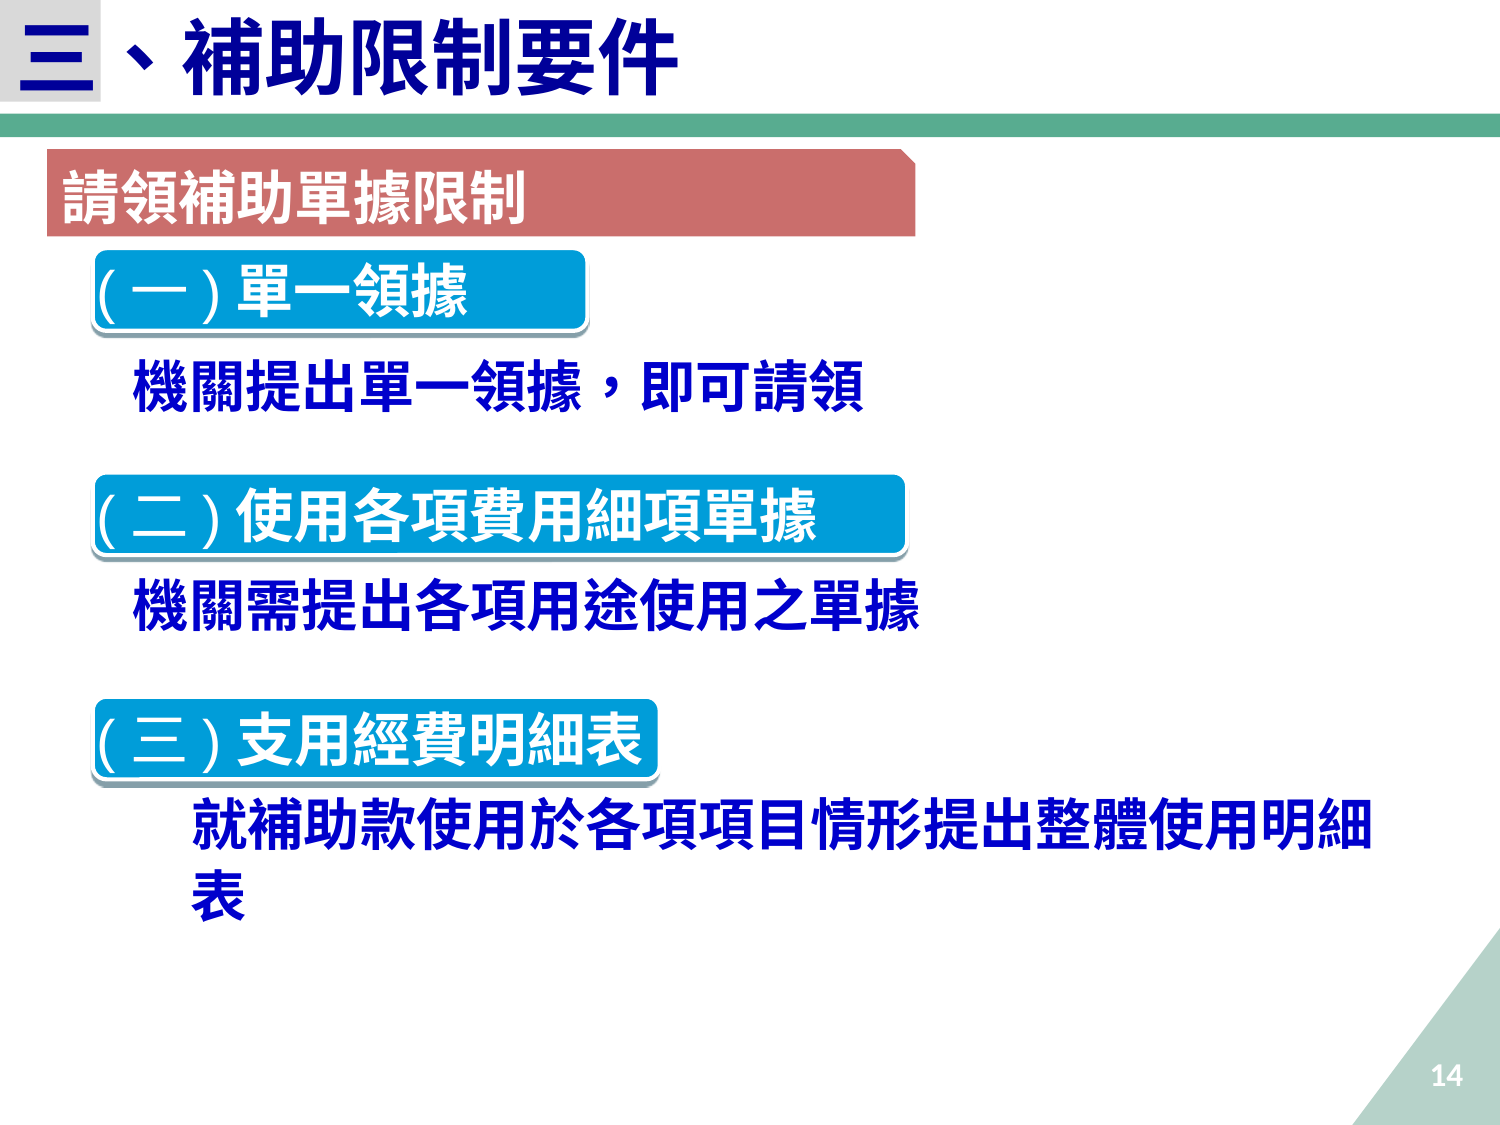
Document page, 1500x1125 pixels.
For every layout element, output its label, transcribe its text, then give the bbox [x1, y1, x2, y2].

text_box 請領補助單據限制 [47, 149, 916, 237]
text_box (二)使用各項費用細項單據 [92, 472, 908, 556]
text_box (一)單一領據 [92, 248, 588, 331]
slide_number <編號> [1128, 1042, 1478, 1103]
text_box [1352, 927, 1500, 1125]
text_box [0, 113, 1500, 138]
text_box 三、補助限制要件 [0, 0, 1465, 113]
text_box (三)支用經費明細表 [92, 696, 660, 780]
text_box 機關提出單一領據，即可請領 機關需提出各項用途使用之單據 就補助款使用於各項項目情形提出整體使用明細表 [0, 265, 1388, 937]
